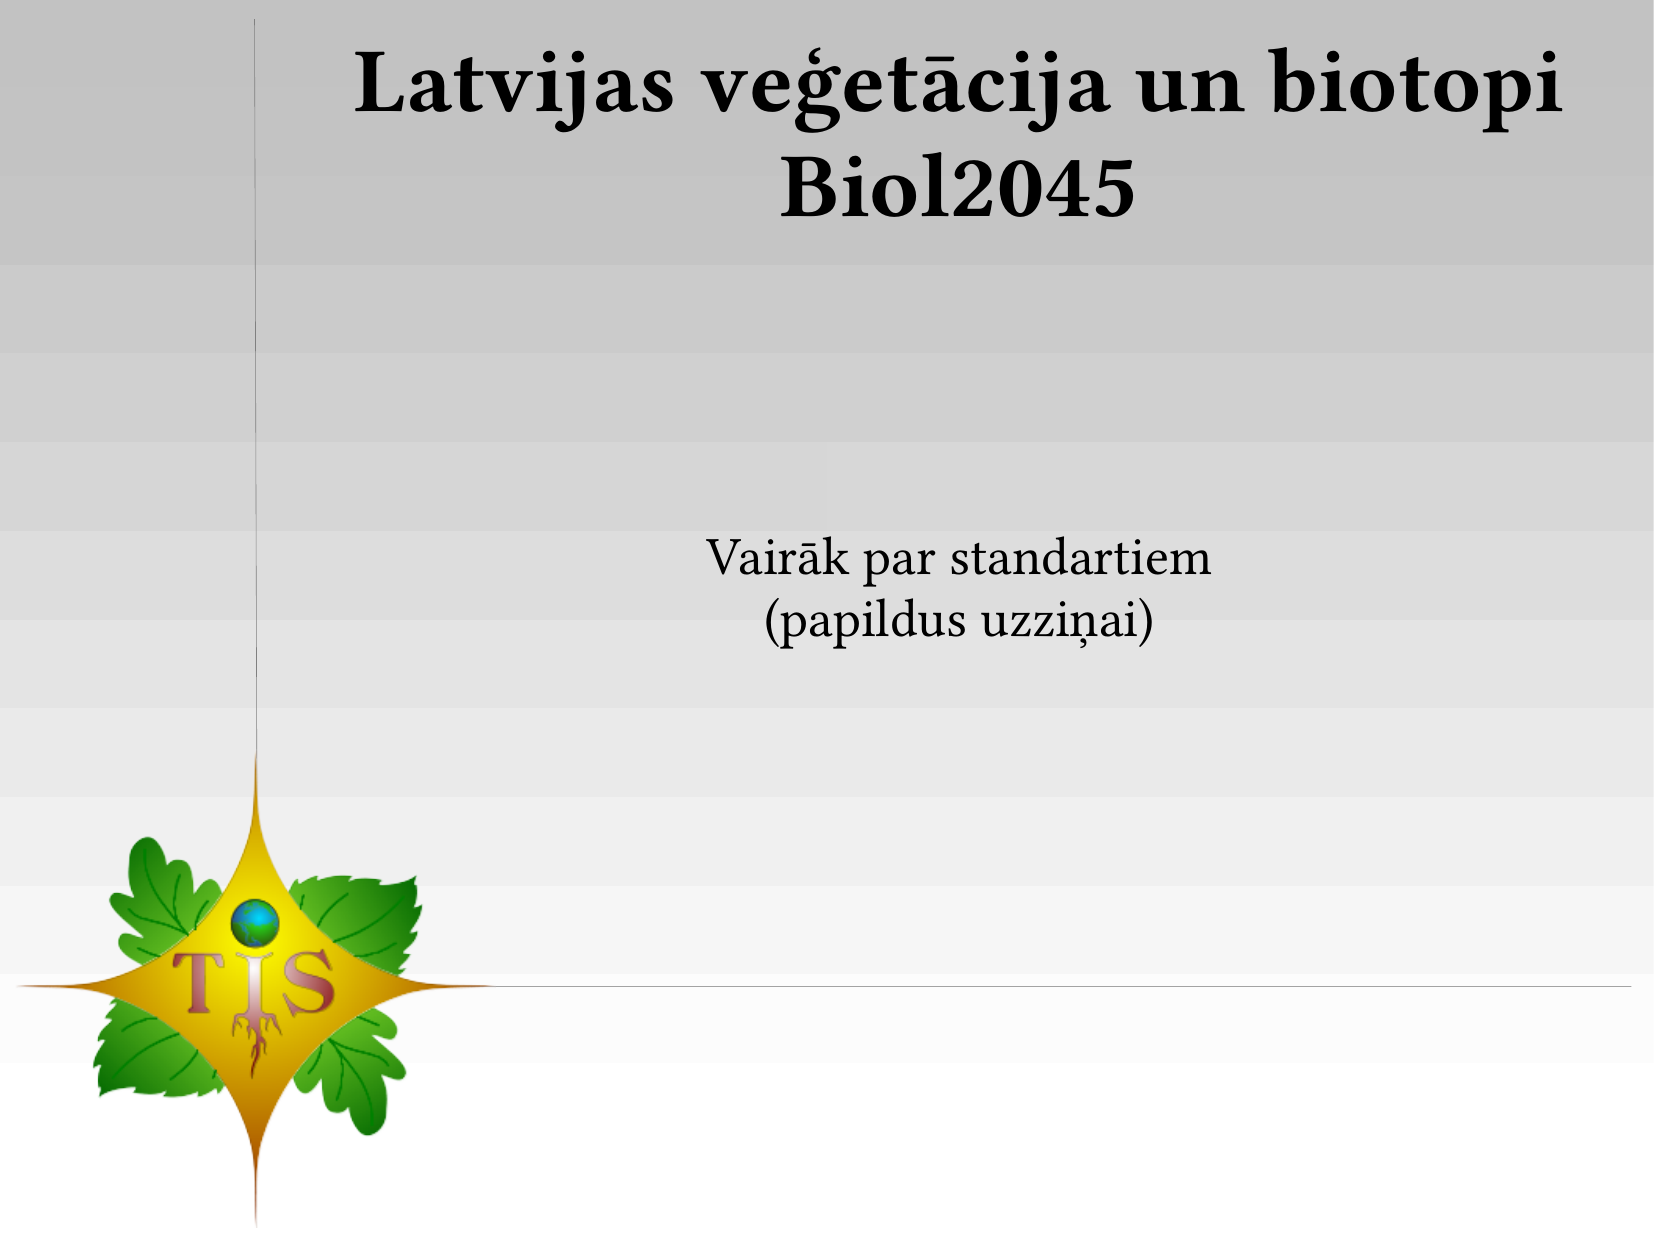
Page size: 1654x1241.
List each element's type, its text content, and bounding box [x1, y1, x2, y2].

title Vairāk par standartiem (papildus uzziņai) [295, 314, 1625, 861]
picture [0, 0, 1654, 1241]
